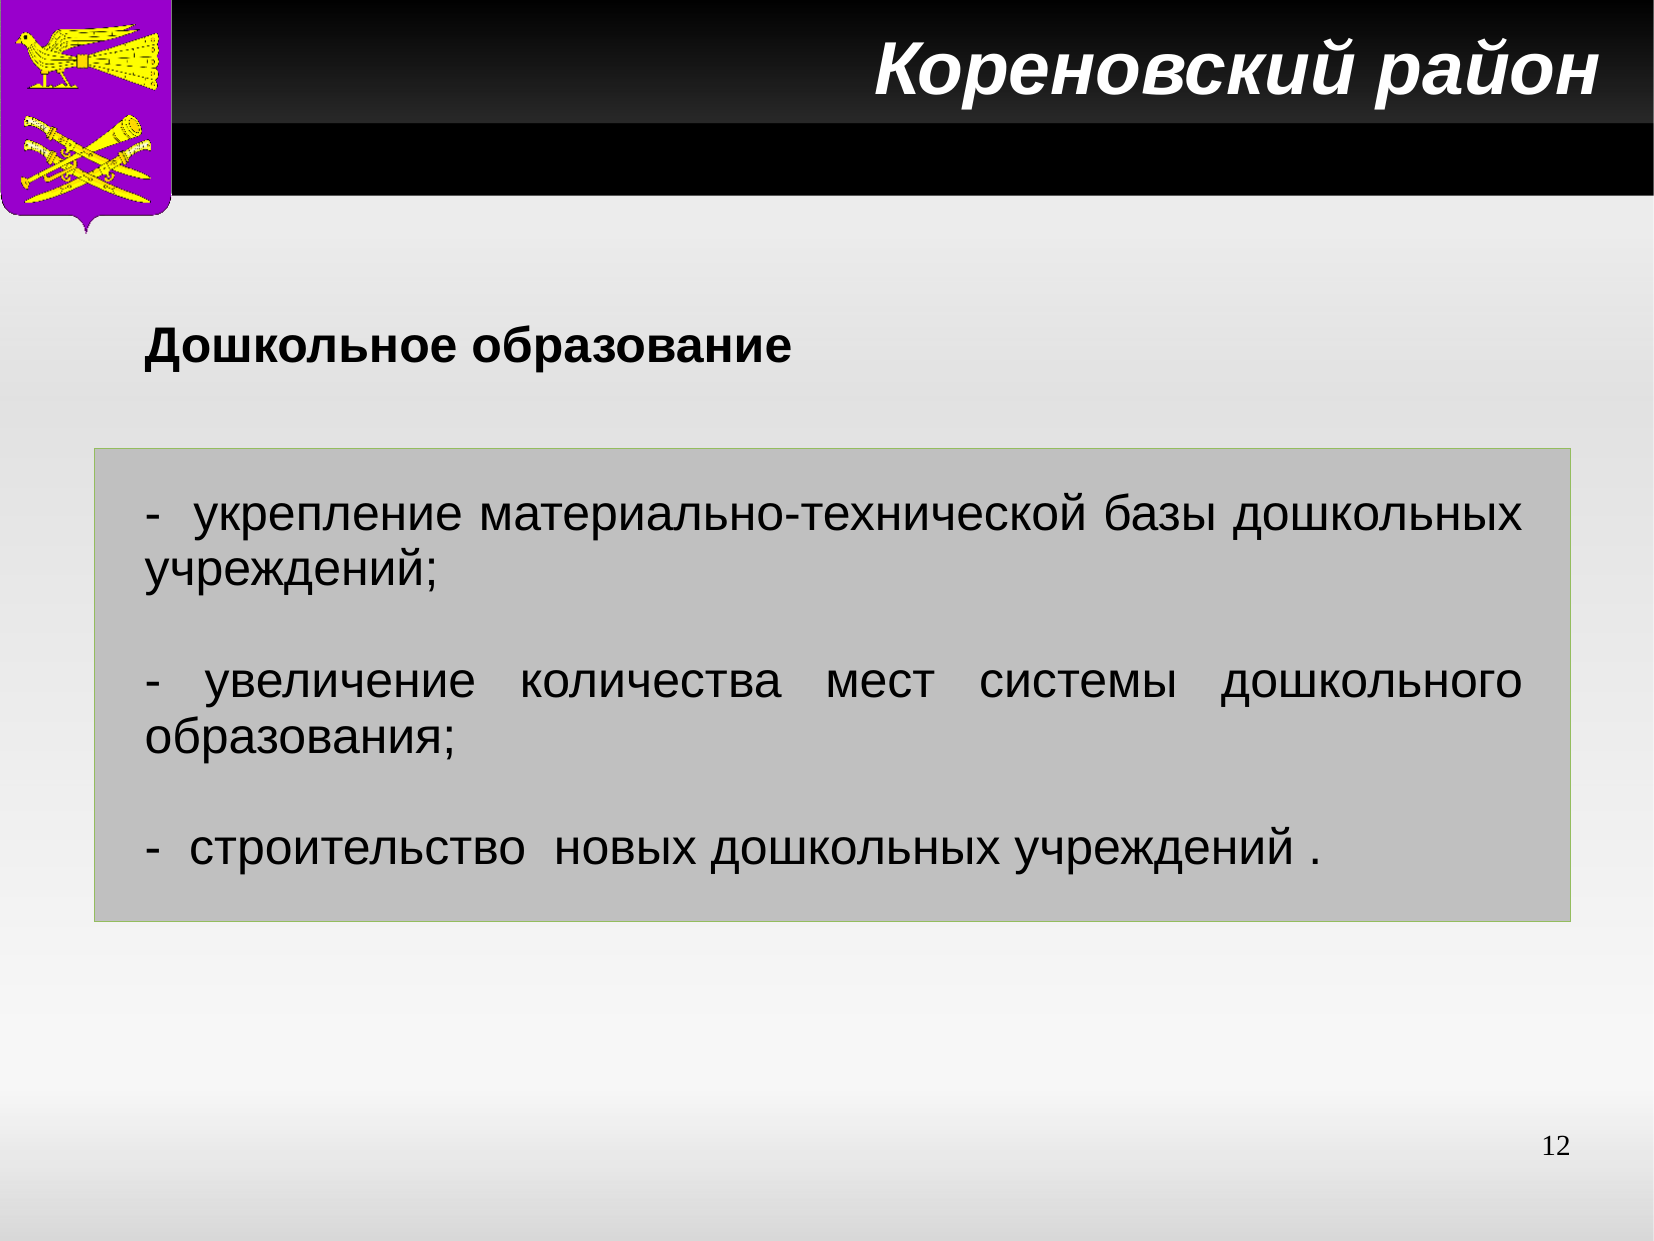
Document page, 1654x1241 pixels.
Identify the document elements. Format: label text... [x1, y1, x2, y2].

picture [0, 0, 1654, 1241]
text_box Кореновский район [797, 19, 1617, 119]
text_box [94, 448, 1571, 922]
text_box Дошкольное образование - укрепление материально-технической базы дошкольных учреждений; - увеличение количества мест системы дошкольного образования; - строительство новых дошкольных учреждений . [129, 310, 1538, 883]
